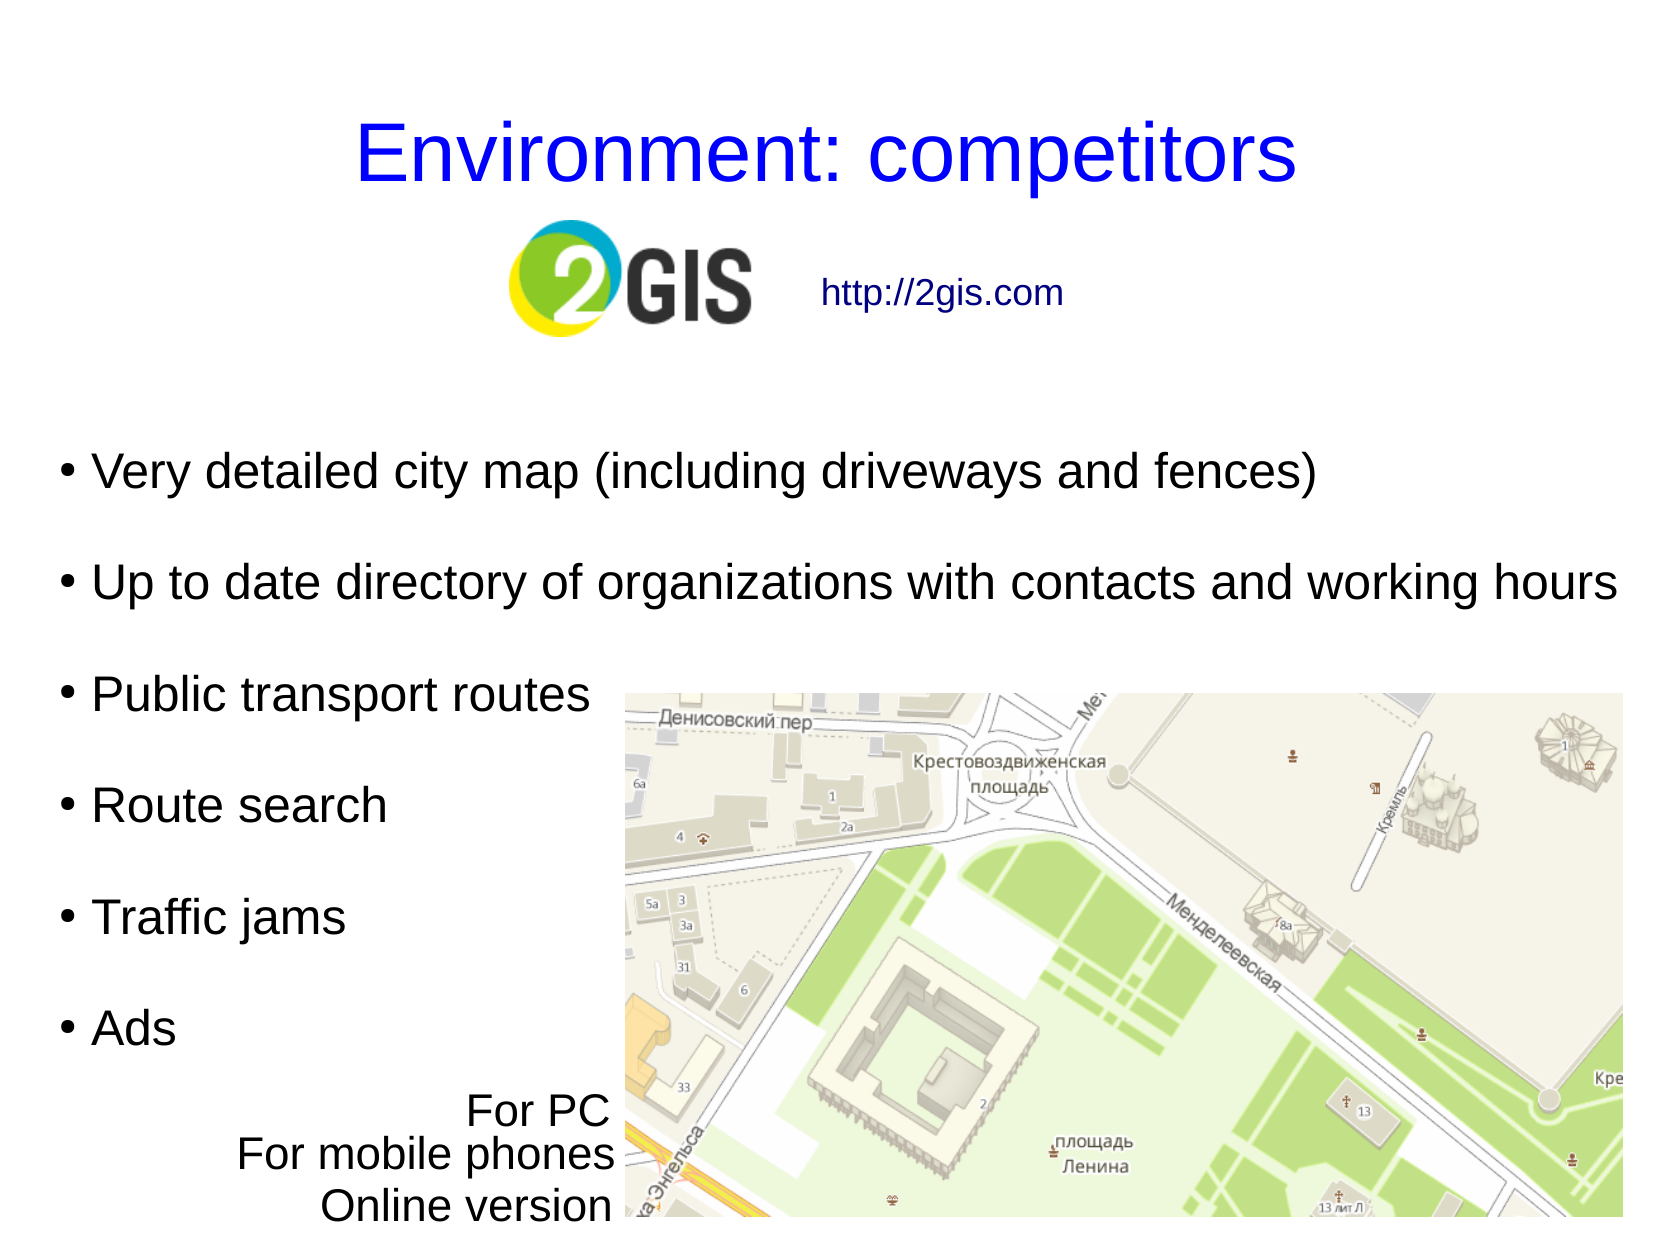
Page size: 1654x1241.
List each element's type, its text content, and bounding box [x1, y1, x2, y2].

picture [625, 693, 1623, 1217]
text_box Online version [319, 1179, 614, 1231]
text_box For PC [465, 1085, 611, 1127]
title Environment: competitors [82, 49, 1571, 257]
text_box http://2gis.com [820, 271, 1087, 314]
text_box For mobile phones [236, 1127, 617, 1180]
text_box Very detailed city map (including driveways and fences) Up to date directory of organizations with contacts and working hours Public transport routes Route search Traffic jams Ads [59, 442, 1625, 1057]
picture [509, 220, 756, 337]
